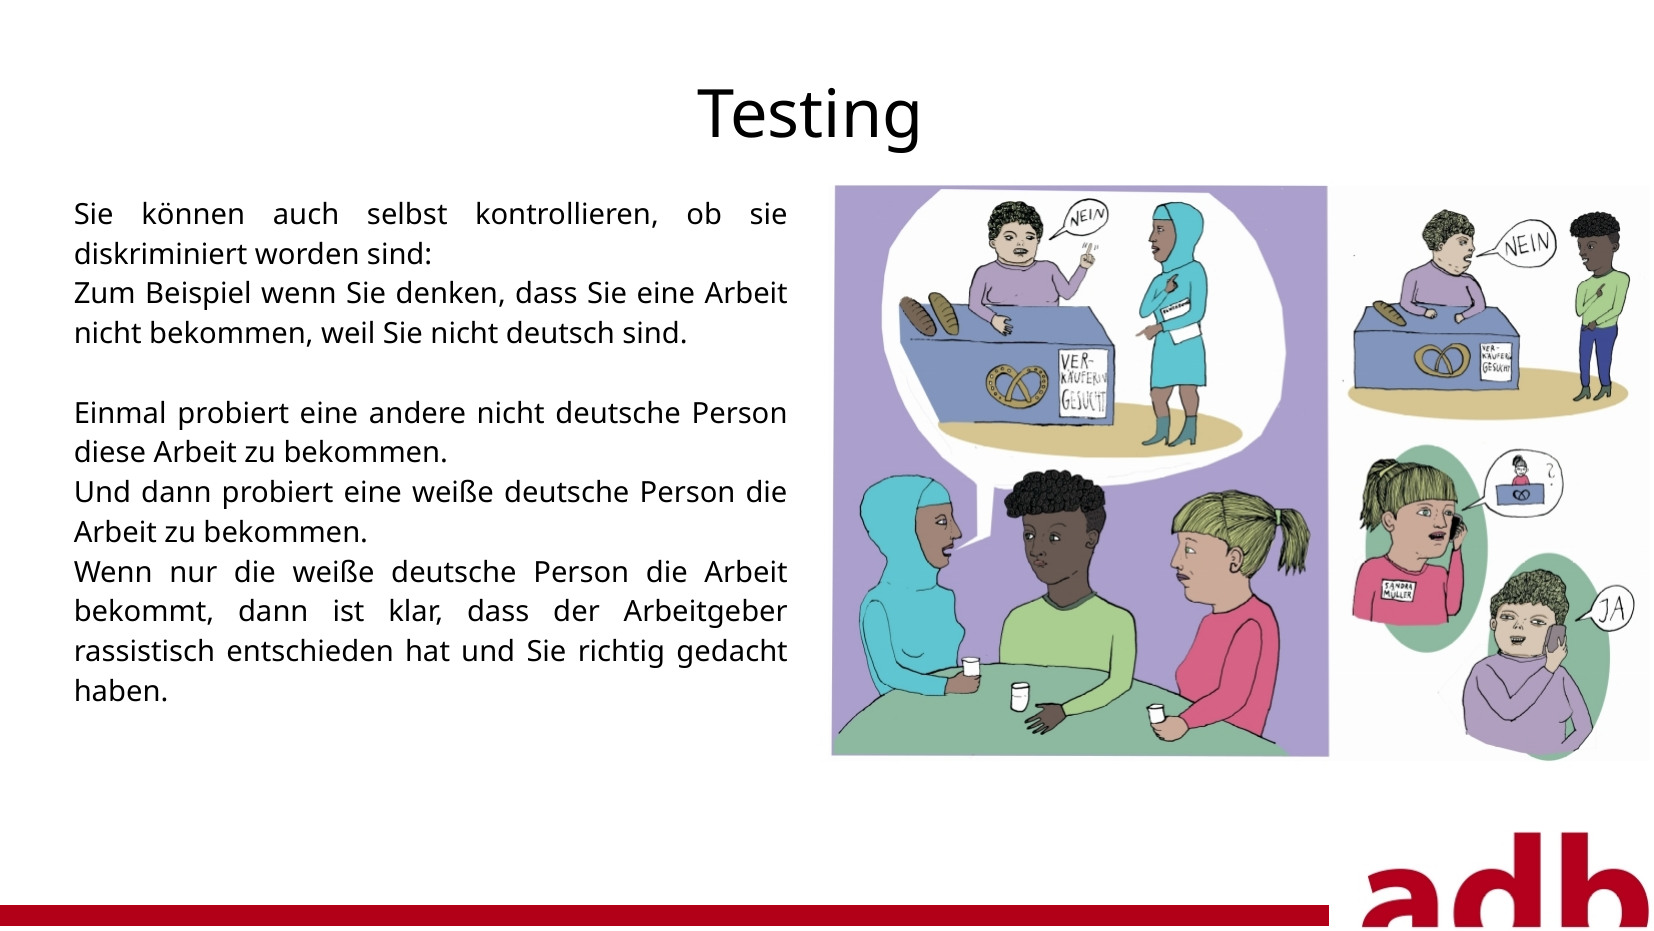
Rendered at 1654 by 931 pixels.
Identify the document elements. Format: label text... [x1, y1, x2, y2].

picture [820, 177, 1654, 768]
picture [1358, 830, 1654, 931]
text_box Testing [682, 59, 971, 156]
text_box Sie können auch selbst kontrollieren, ob sie diskriminiert worden sind: Zum Beispiel wenn Sie denken, dass Sie eine Arbeit nicht bekommen, weil Sie nicht deutsch sind. Einmal probiert eine andere nicht deutsche Person diese Arbeit zu bekommen. Und dann probiert eine weiße deutsche Person die Arbeit zu bekommen. Wenn nur die weiße deutsche Person die Arbeit bekommt, dann ist klar, dass der Arbeitgeber rassistisch entschieden hat und Sie richtig gedacht haben. [59, 185, 804, 756]
